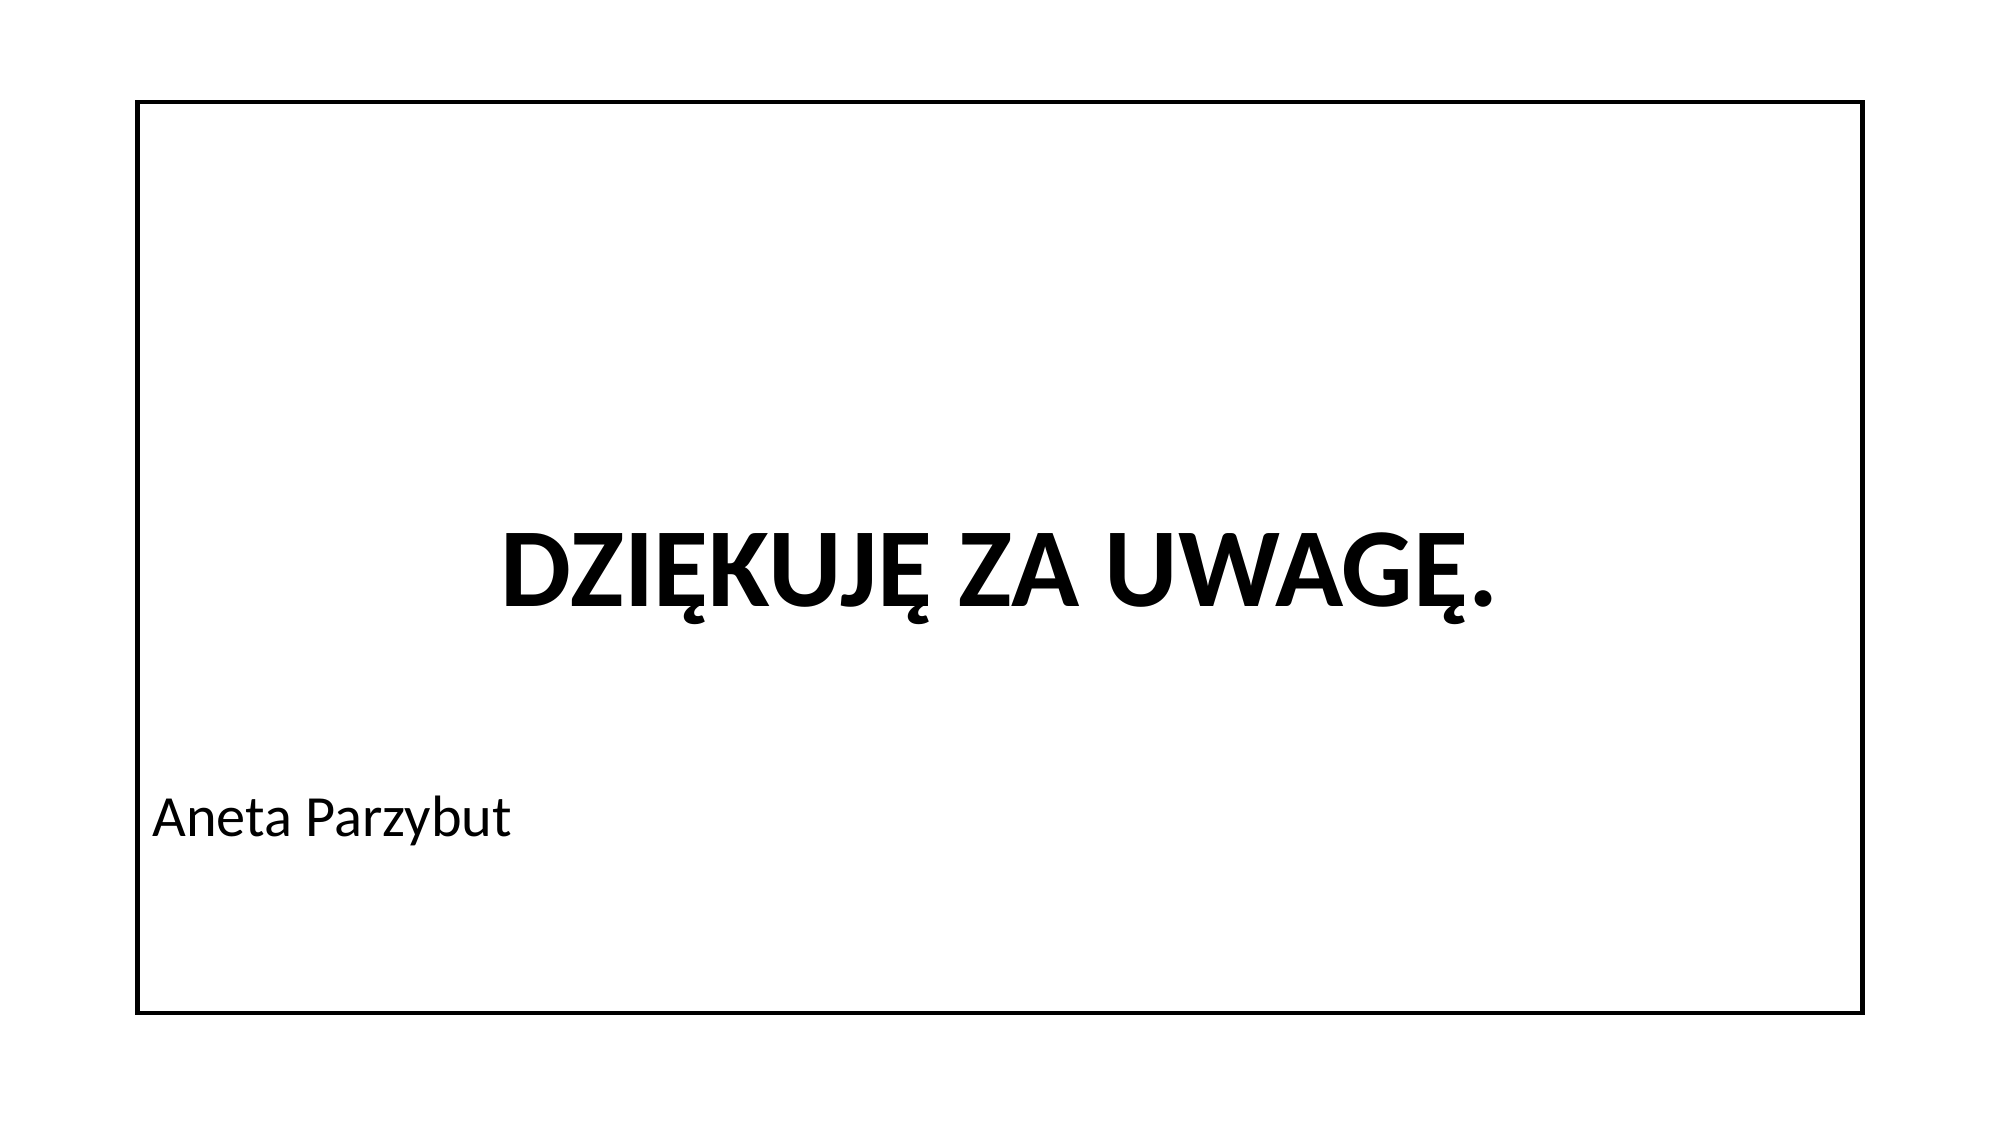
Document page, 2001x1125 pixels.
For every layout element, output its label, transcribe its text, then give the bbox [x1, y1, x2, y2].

text_box Dziękuję za uwagę. [486, 487, 1514, 637]
list Aneta Parzybut [137, 101, 1863, 1014]
